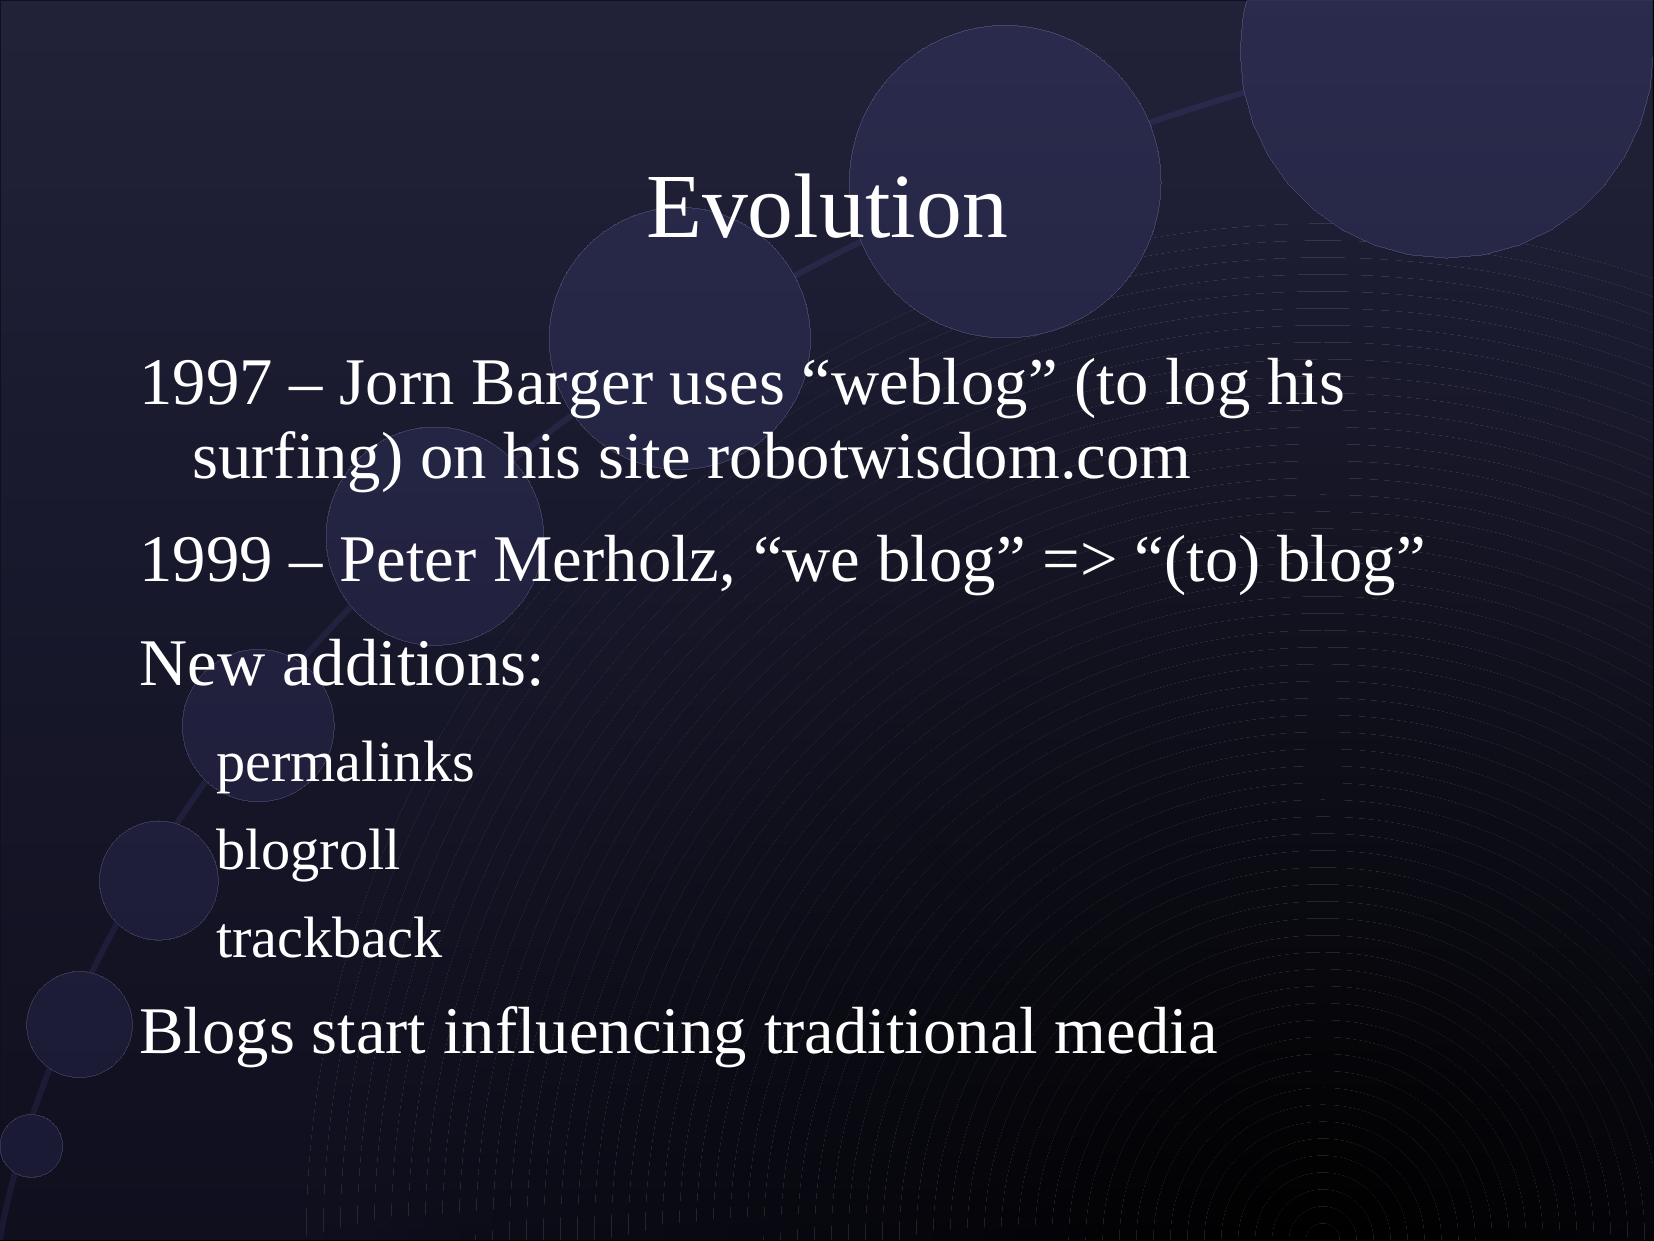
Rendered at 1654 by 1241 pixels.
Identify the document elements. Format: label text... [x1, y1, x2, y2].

title Evolution [121, 102, 1534, 311]
list 1997 – Jorn Barger uses “weblog” (to log his surfing) on his site robotwisdom.com 1999 – Peter Merholz, “we blog” => “(to) blog” New additions: permalinks blogroll trackback Blogs start influencing traditional media [121, 344, 1534, 1127]
